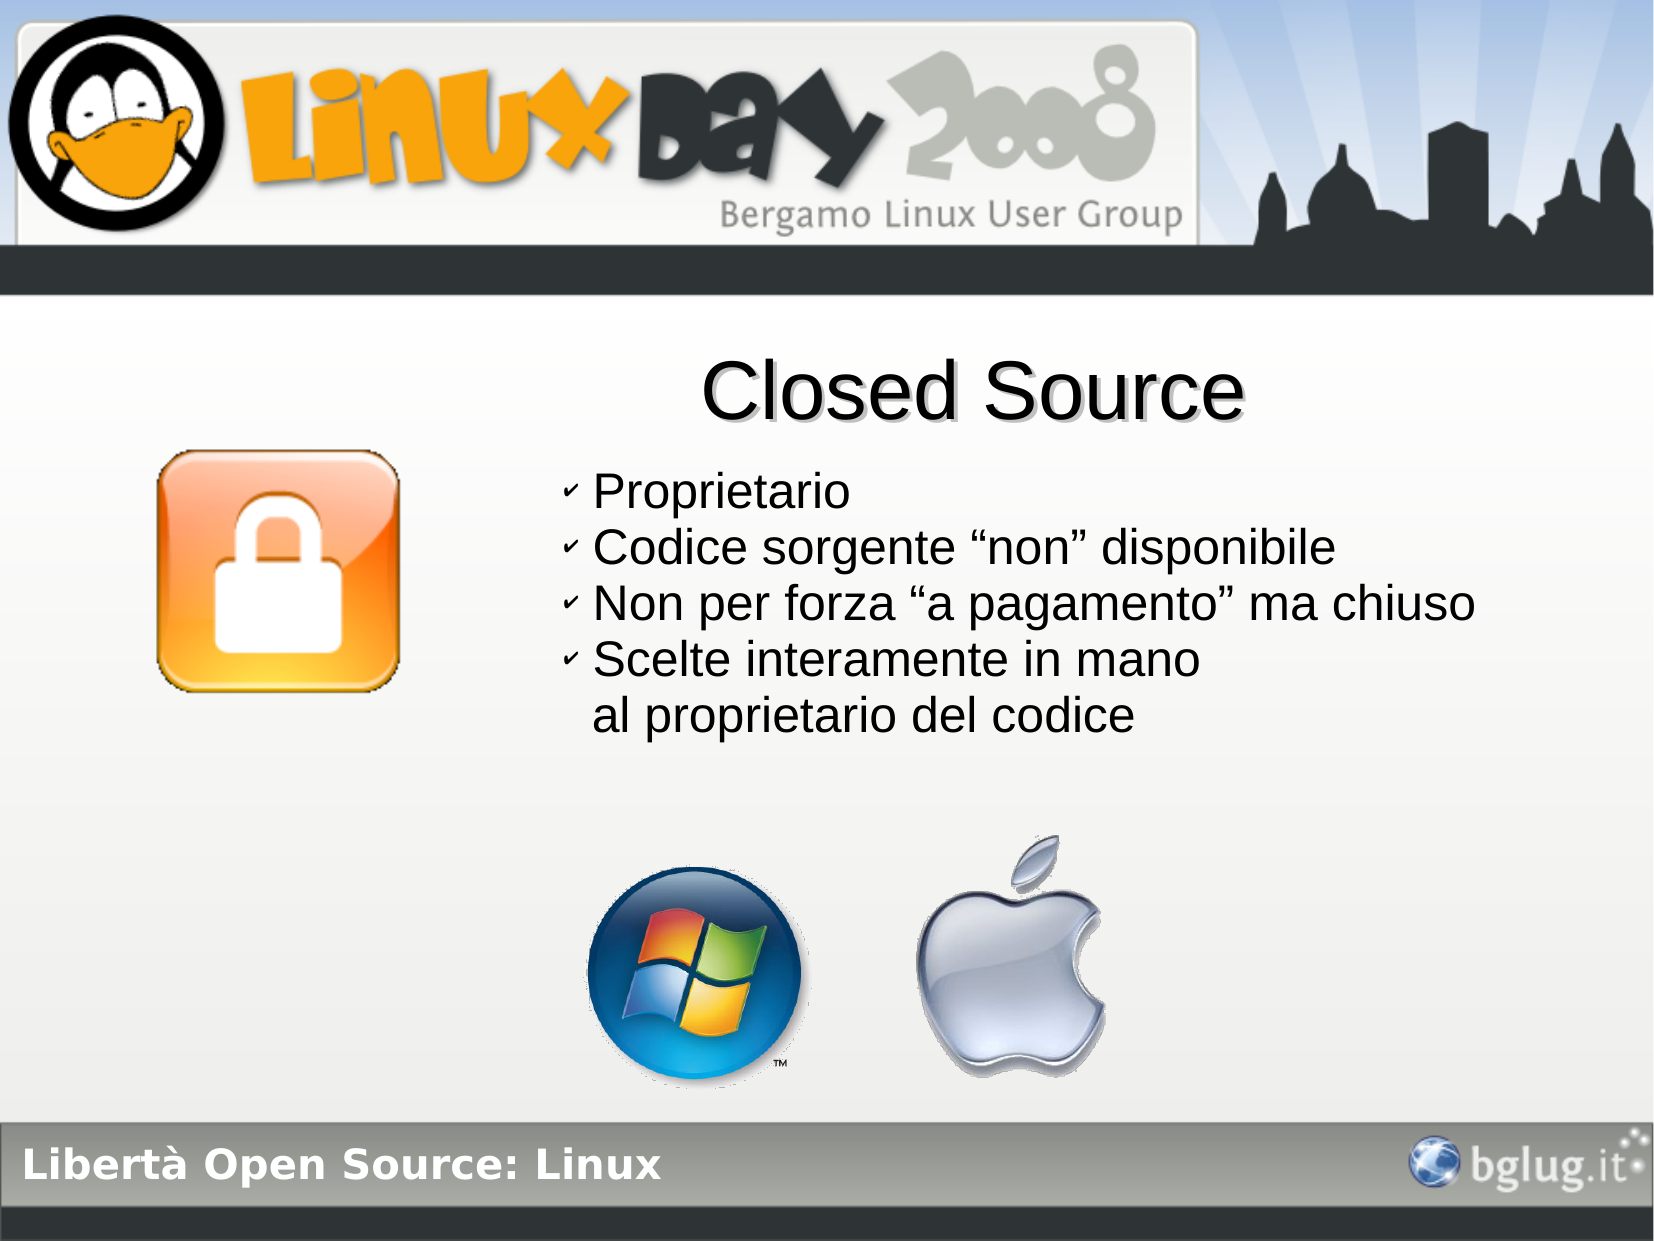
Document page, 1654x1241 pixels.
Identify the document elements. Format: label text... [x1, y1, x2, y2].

text_box Closed Source [686, 336, 1263, 445]
text_box Proprietario Codice sorgente “non” disponibile Non per forza “a pagamento” ma chiuso Scelte interamente in mano al proprietario del codice [549, 456, 1492, 751]
picture [0, 0, 1654, 1241]
text_box Libertà Open Source: Linux [6, 1133, 677, 1198]
